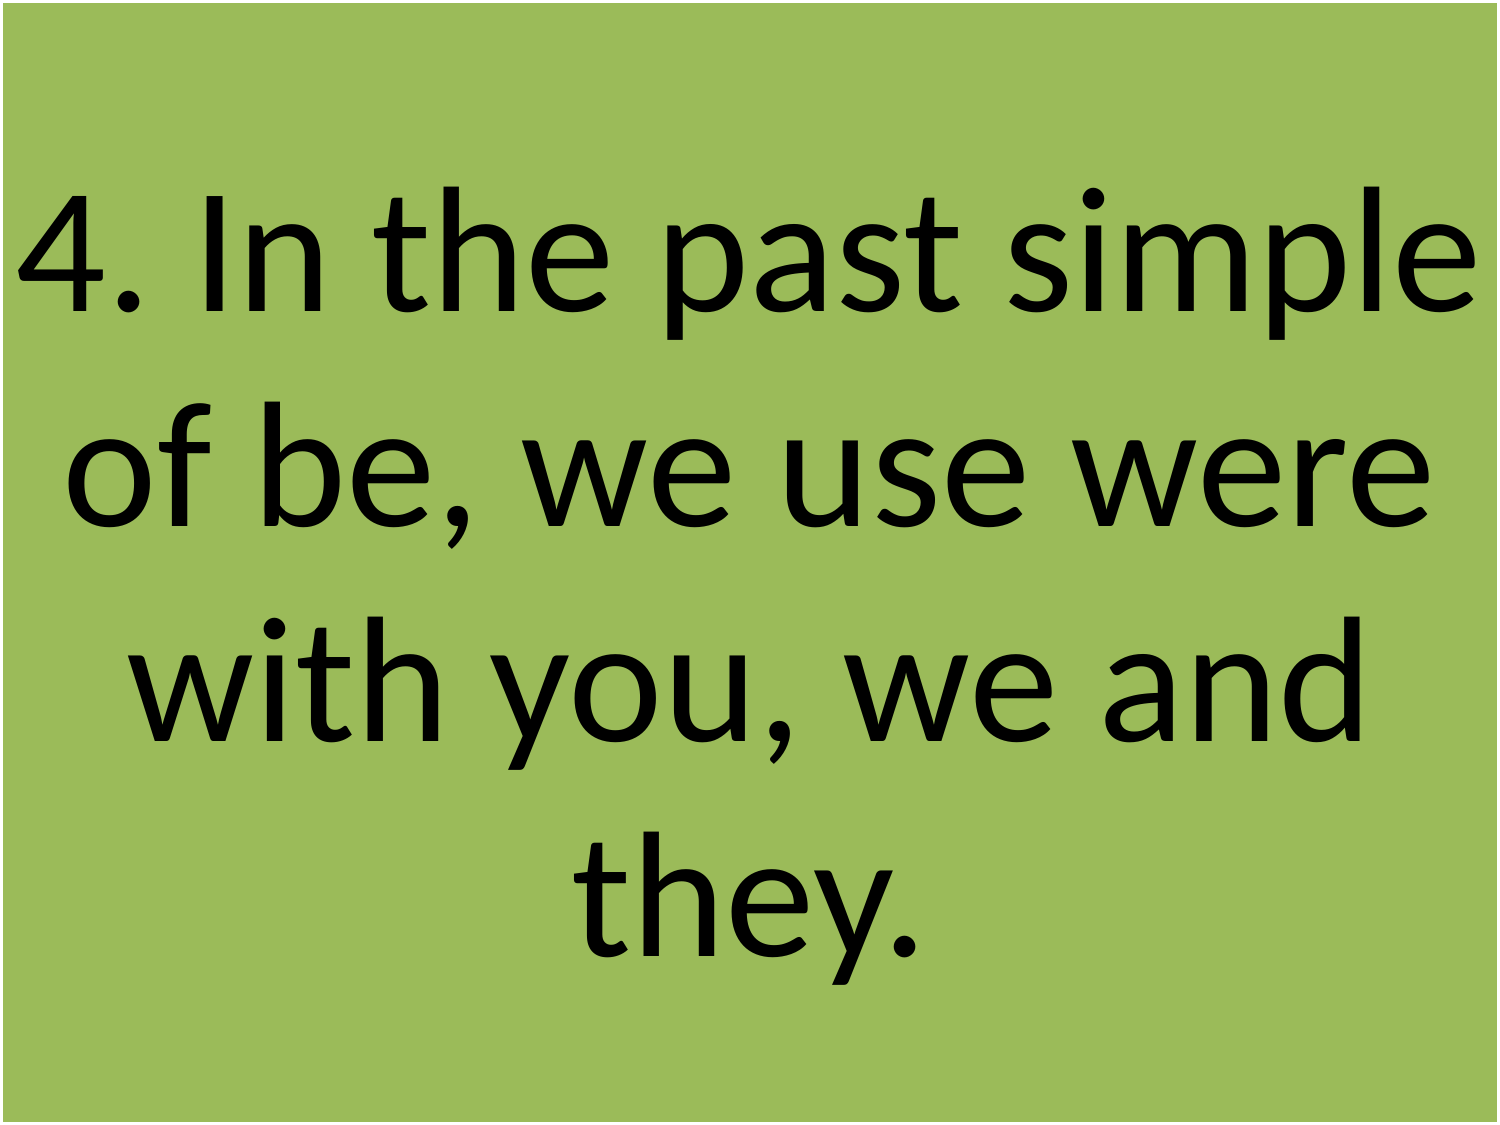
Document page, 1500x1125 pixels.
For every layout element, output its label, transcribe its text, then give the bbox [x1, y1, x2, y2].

title 4. In the past simple of be, we use were with you, we and they. [0, 0, 1500, 1125]
